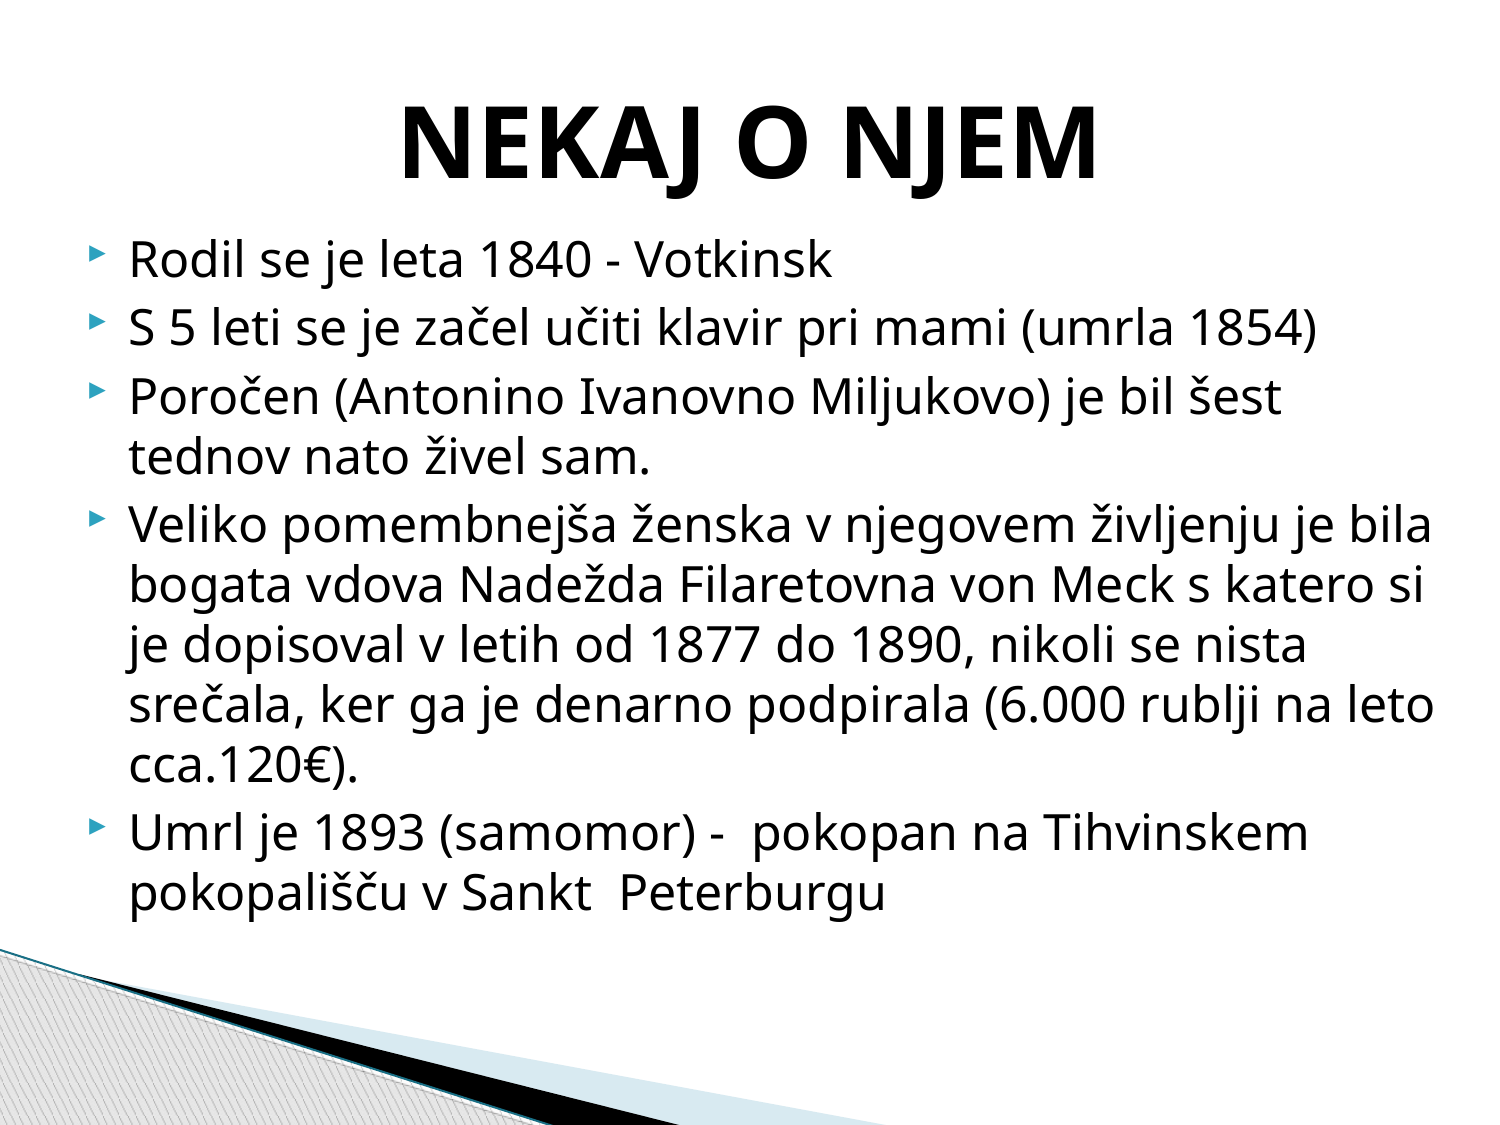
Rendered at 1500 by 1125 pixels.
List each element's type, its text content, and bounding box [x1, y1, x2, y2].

list Rodil se je leta 1840 - Votkinsk S 5 leti se je začel učiti klavir pri mami (umrla 1854) Poročen (Antonino Ivanovno Miljukovo) je bil šest tednov nato živel sam. Veliko pomembnejša ženska v njegovem življenju je bila bogata vdova Nadežda Filaretovna von Meck s katero si je dopisoval v letih od 1877 do 1890, nikoli se nista srečala, ker ga je denarno podpirala (6.000 rublji na leto cca.120€). Umrl je 1893 (samomor) - pokopan na Tihvinskem pokopališču v Sankt Peterburgu [53, 220, 1459, 1102]
title NEKAJ O NJEM [75, 45, 1425, 233]
